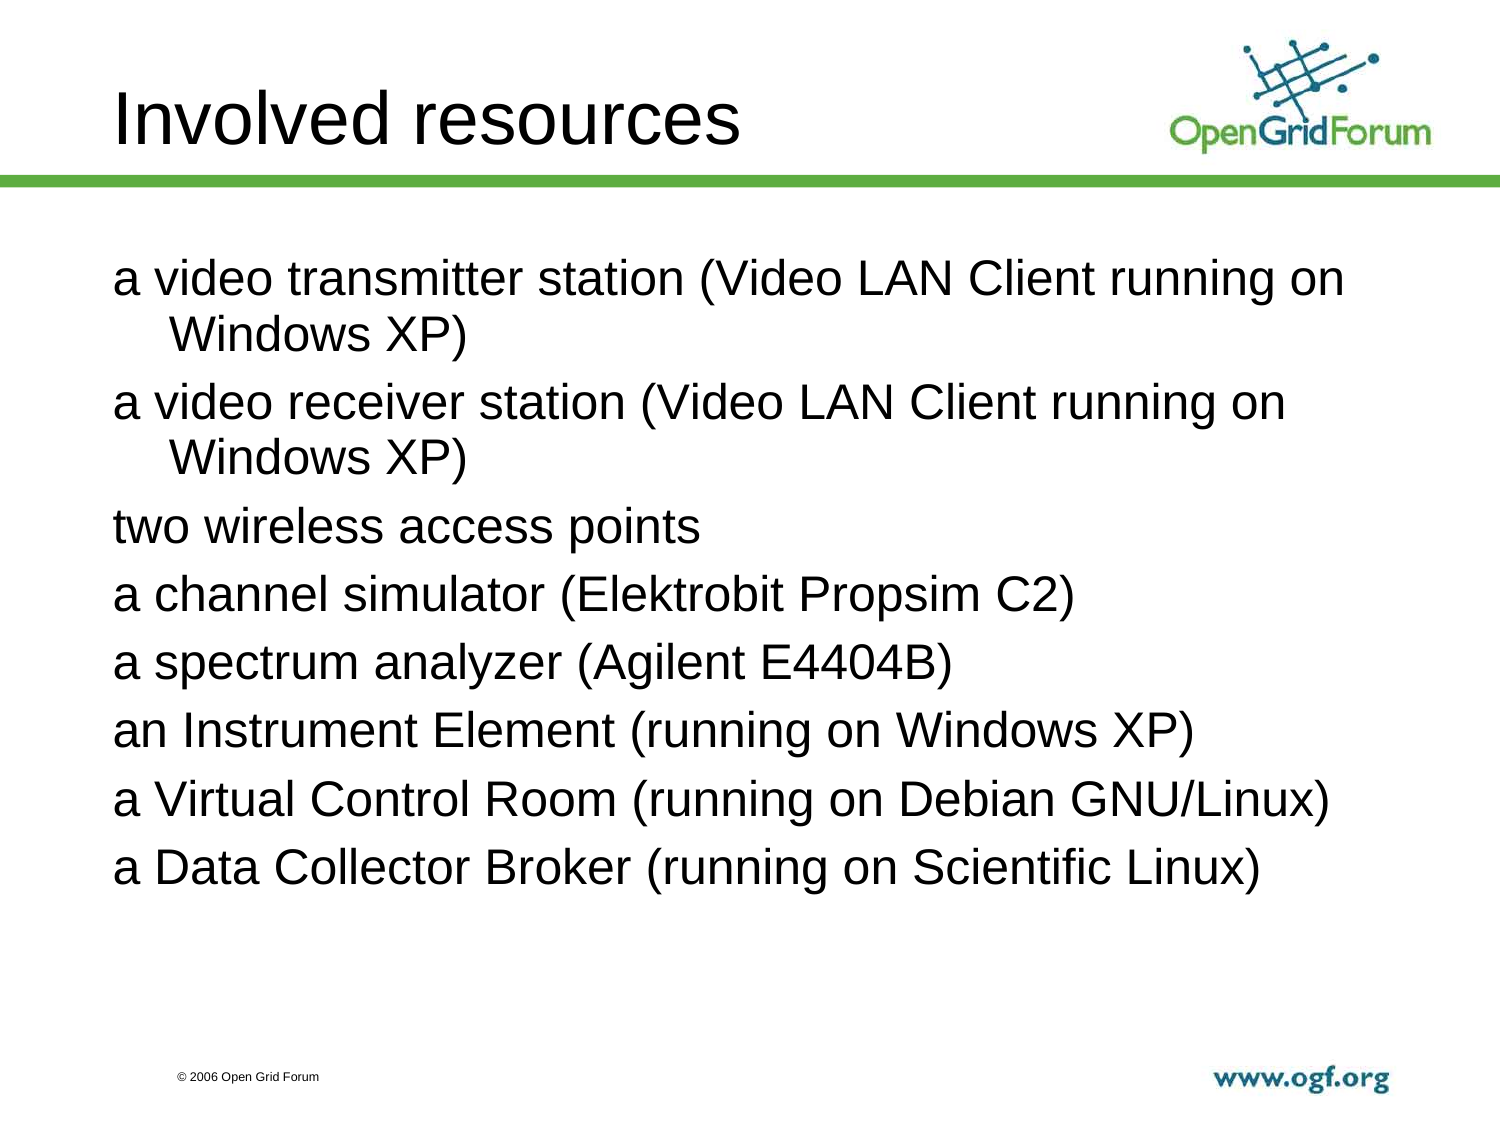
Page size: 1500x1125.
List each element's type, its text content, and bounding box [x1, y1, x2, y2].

picture [0, 0, 1500, 174]
picture [0, 188, 1500, 1125]
title Involved resources [112, 23, 1388, 215]
list a video transmitter station (Video LAN Client running on Windows XP) a video receiver station (Video LAN Client running on Windows XP) two wireless access points a channel simulator (Elektrobit Propsim C2) a spectrum analyzer (Agilent E4404B) an Instrument Element (running on Windows XP) a Virtual Control Room (running on Debian GNU/Linux) a Data Collector Broker (running on Scientific Linux) [112, 249, 1388, 931]
